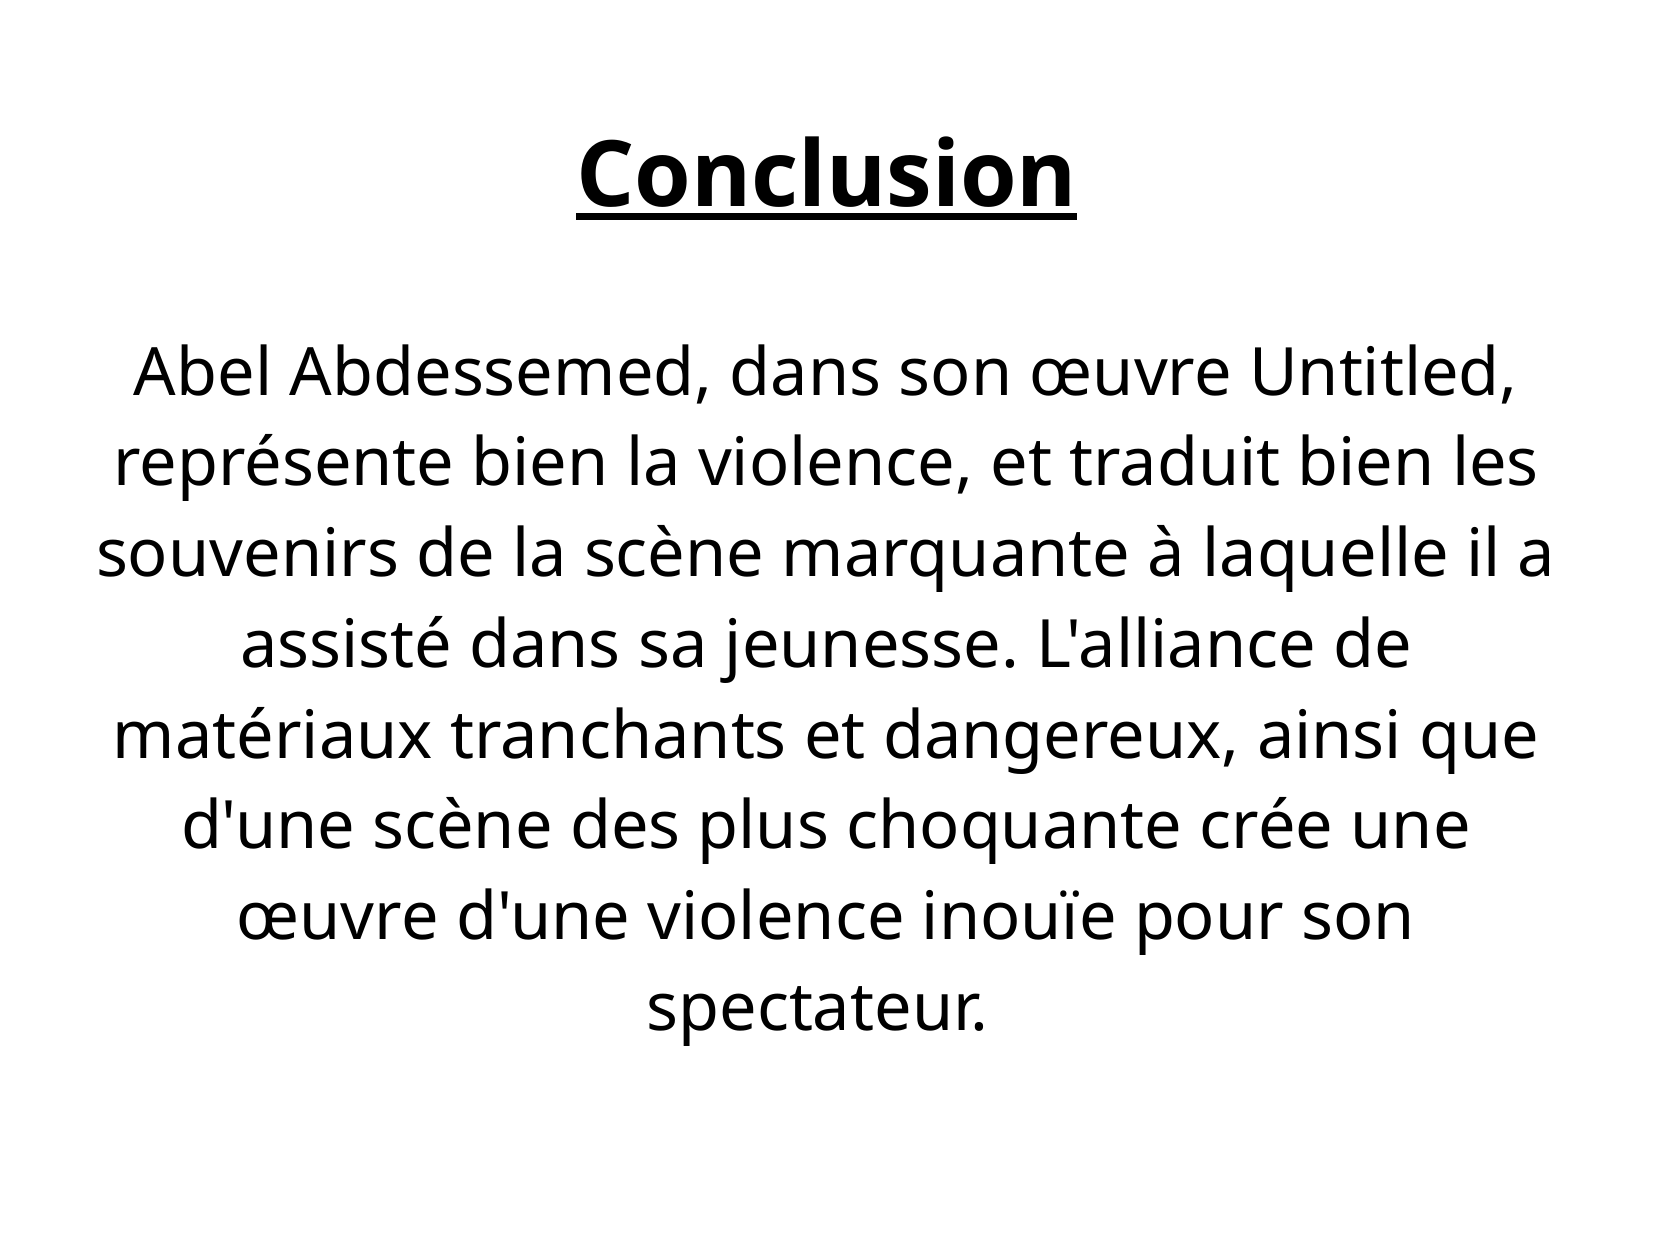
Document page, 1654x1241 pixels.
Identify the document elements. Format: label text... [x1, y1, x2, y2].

subtitle Conclusion Abel Abdessemed, dans son œuvre Untitled, représente bien la violence, et traduit bien les souvenirs de la scène marquante à laquelle il a assisté dans sa jeunesse. L'alliance de matériaux tranchants et dangereux, ainsi que d'une scène des plus choquante crée une œuvre d'une violence inouïe pour son spectateur. [82, 49, 1571, 1109]
